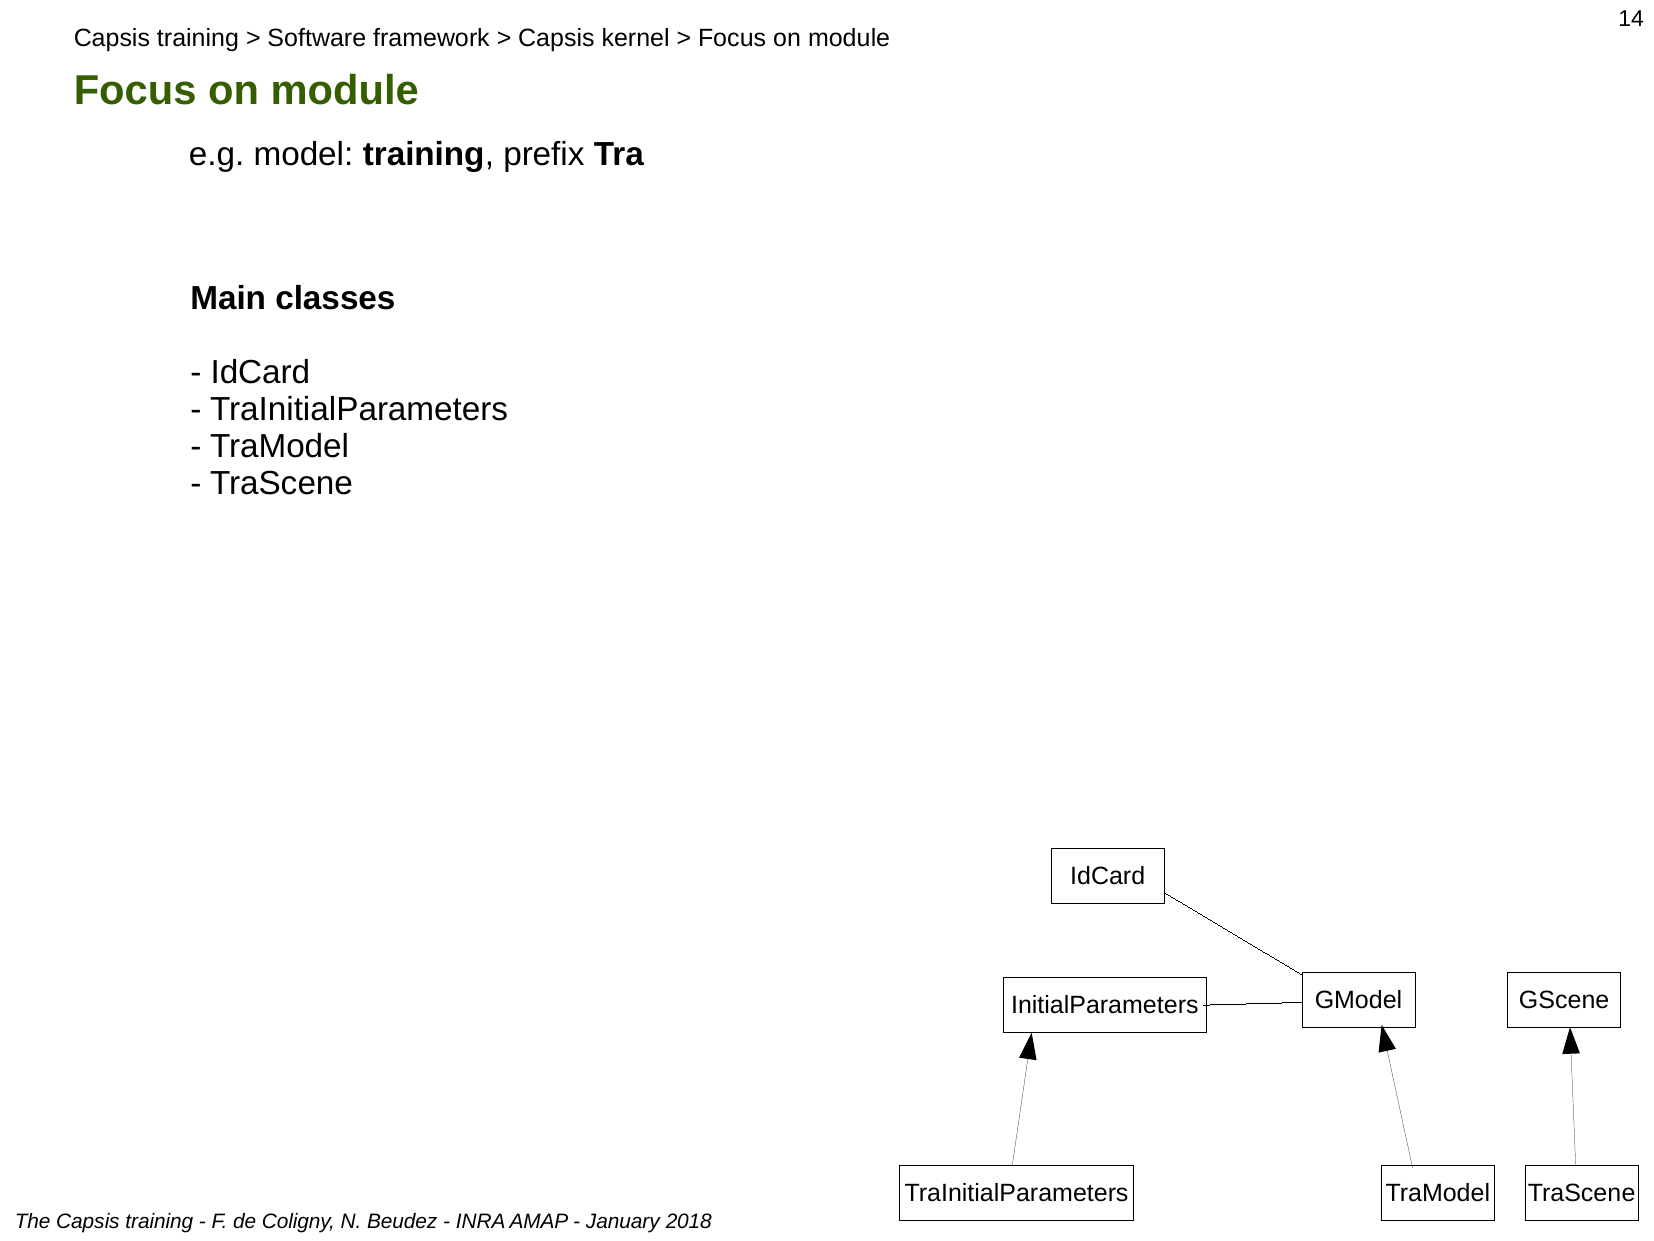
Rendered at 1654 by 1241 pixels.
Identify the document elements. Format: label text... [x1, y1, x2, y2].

text_box GModel [1302, 972, 1416, 1028]
text_box e.g. model: training, prefix Tra [174, 128, 774, 181]
text_box Main classes - IdCard - TraInitialParameters - TraModel - TraScene [175, 272, 1042, 550]
text_box IdCard [1051, 848, 1165, 904]
text_box TraScene [1525, 1165, 1639, 1201]
text_box Capsis training > Software framework > Capsis kernel > Focus on module [59, 16, 1004, 59]
text_box Focus on module [59, 59, 1016, 121]
text_box TraModel [1381, 1165, 1495, 1201]
text_box TraInitialParameters [899, 1165, 1134, 1201]
text_box GScene [1507, 972, 1621, 1028]
text_box InitialParameters [1003, 977, 1207, 1033]
text_box The Capsis training - F. de Coligny, N. Beudez - INRA AMAP - January 2018 [0, 1201, 1654, 1241]
